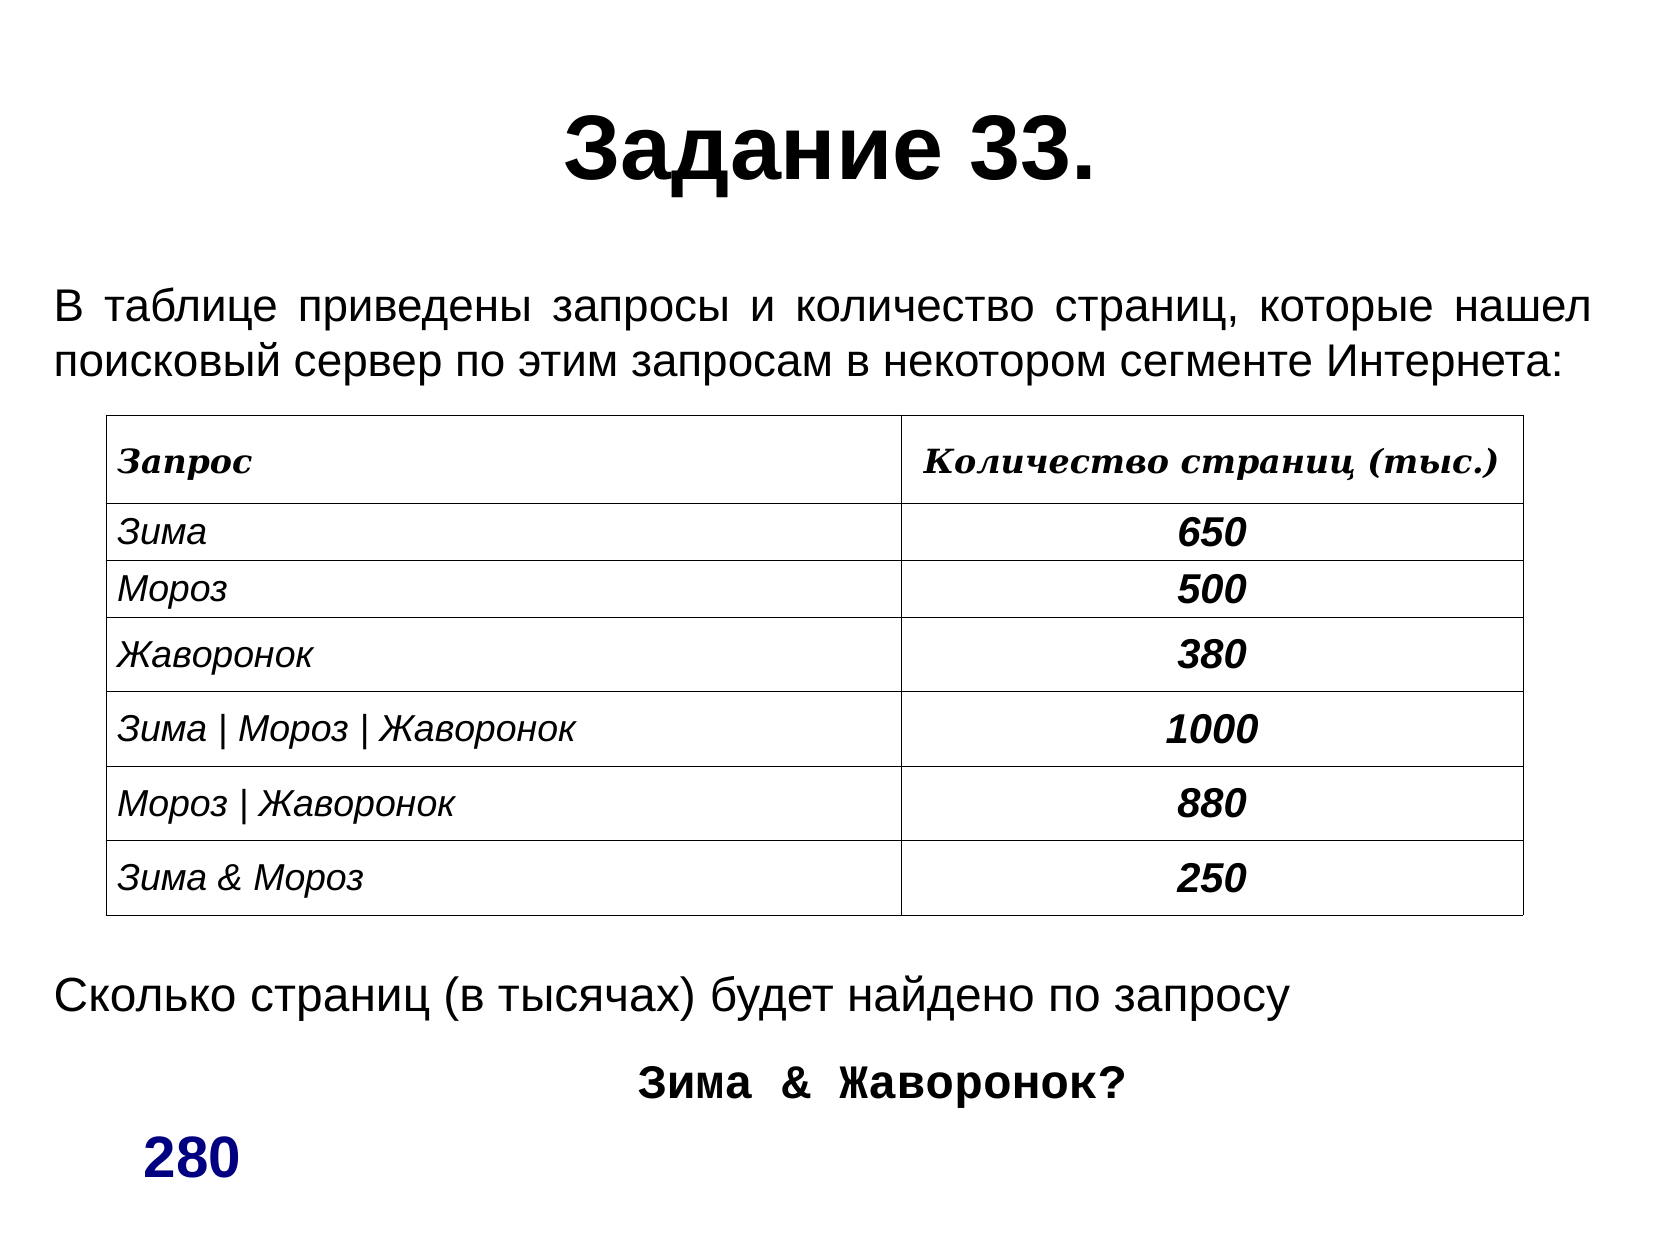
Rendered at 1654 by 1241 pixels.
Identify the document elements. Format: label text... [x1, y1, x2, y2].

list В таблице приведены запросы и количество страниц, которые нашел поисковый сервер по этим запросам в некотором сегменте Интернета: Сколько страниц (в тысячах) будет найдено по запросу Зима & Жаворонок? 280 [38, 268, 1609, 1229]
table_cell 880 [902, 767, 1523, 840]
table_cell Жаворонок [107, 618, 901, 691]
table_cell Мороз | Жаворонок [107, 767, 901, 840]
title Задание 33. [82, 68, 1571, 268]
table_cell Зима [107, 504, 901, 560]
table_cell 1000 [902, 692, 1523, 766]
table_cell 500 [902, 561, 1523, 617]
table_header Запрос [107, 416, 901, 503]
table_cell Мороз [107, 561, 901, 617]
table_cell Зима & Мороз [107, 841, 901, 915]
table_cell 650 [902, 504, 1523, 560]
table_cell 380 [902, 618, 1523, 691]
table_header Количество страниц (тыс.) [902, 416, 1523, 503]
table_cell Зима | Мороз | Жаворонок [107, 692, 901, 766]
table_cell 250 [902, 841, 1523, 915]
